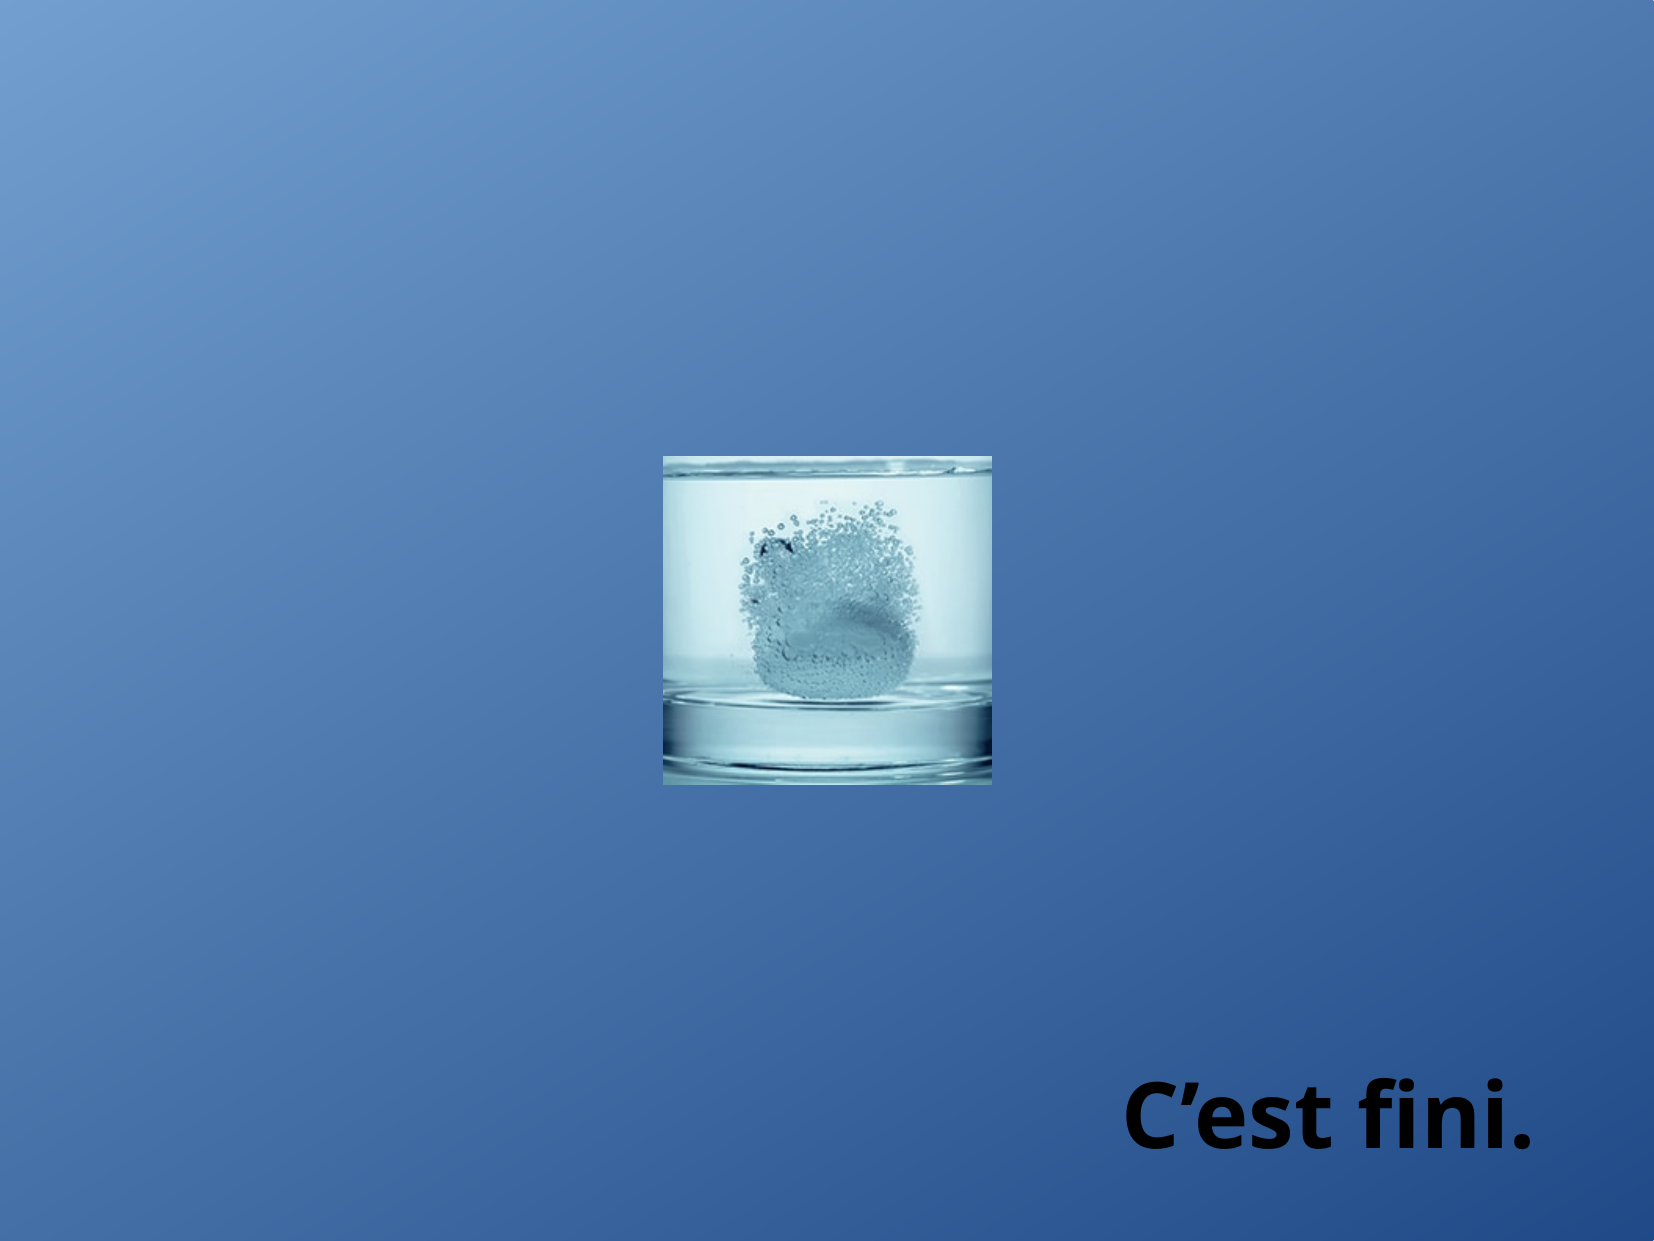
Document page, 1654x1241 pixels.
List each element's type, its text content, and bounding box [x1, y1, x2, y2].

picture [663, 456, 992, 785]
title C’est fini. [1027, 1009, 1630, 1217]
